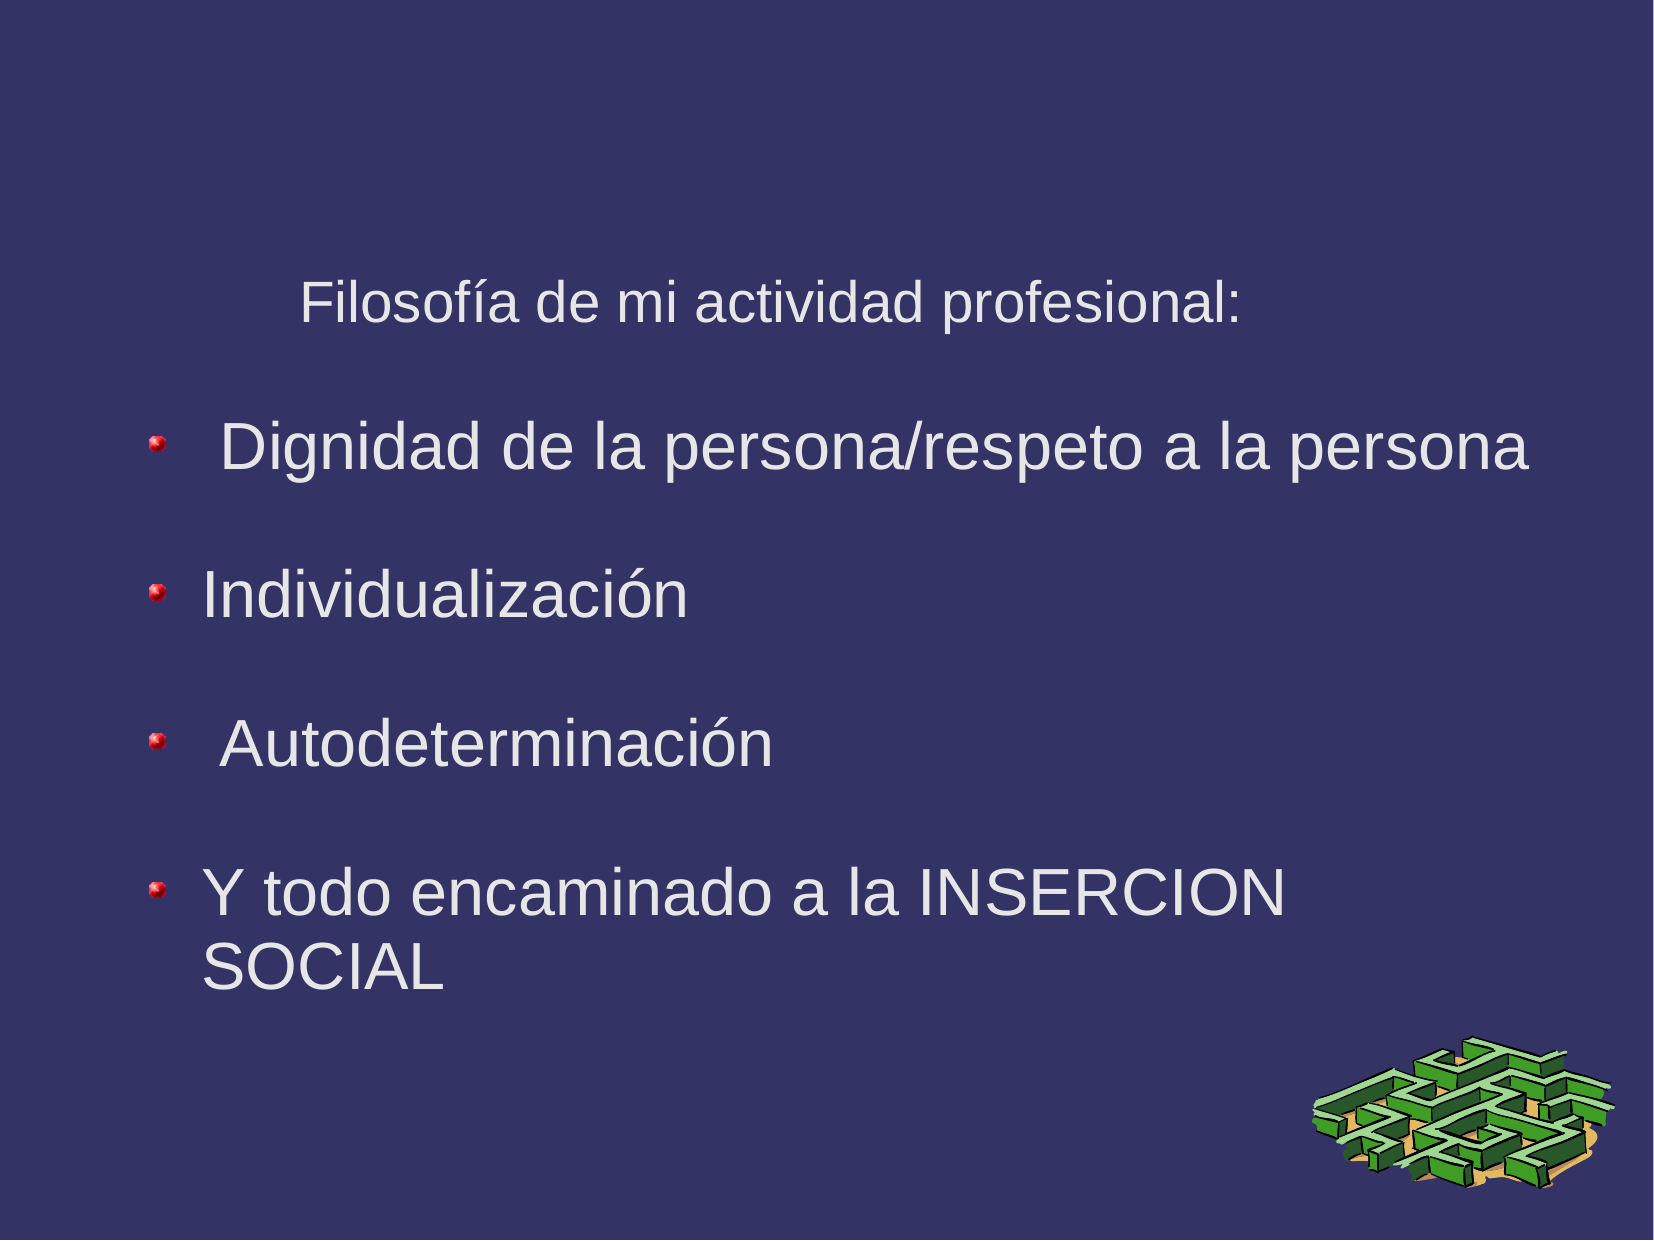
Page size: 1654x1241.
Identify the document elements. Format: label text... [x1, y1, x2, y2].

list Filosofía de mi actividad profesional: Dignidad de la persona/respeto a la persona Individualización Autodeterminación Y todo encaminado a la INSERCION SOCIAL [145, 265, 1536, 1070]
